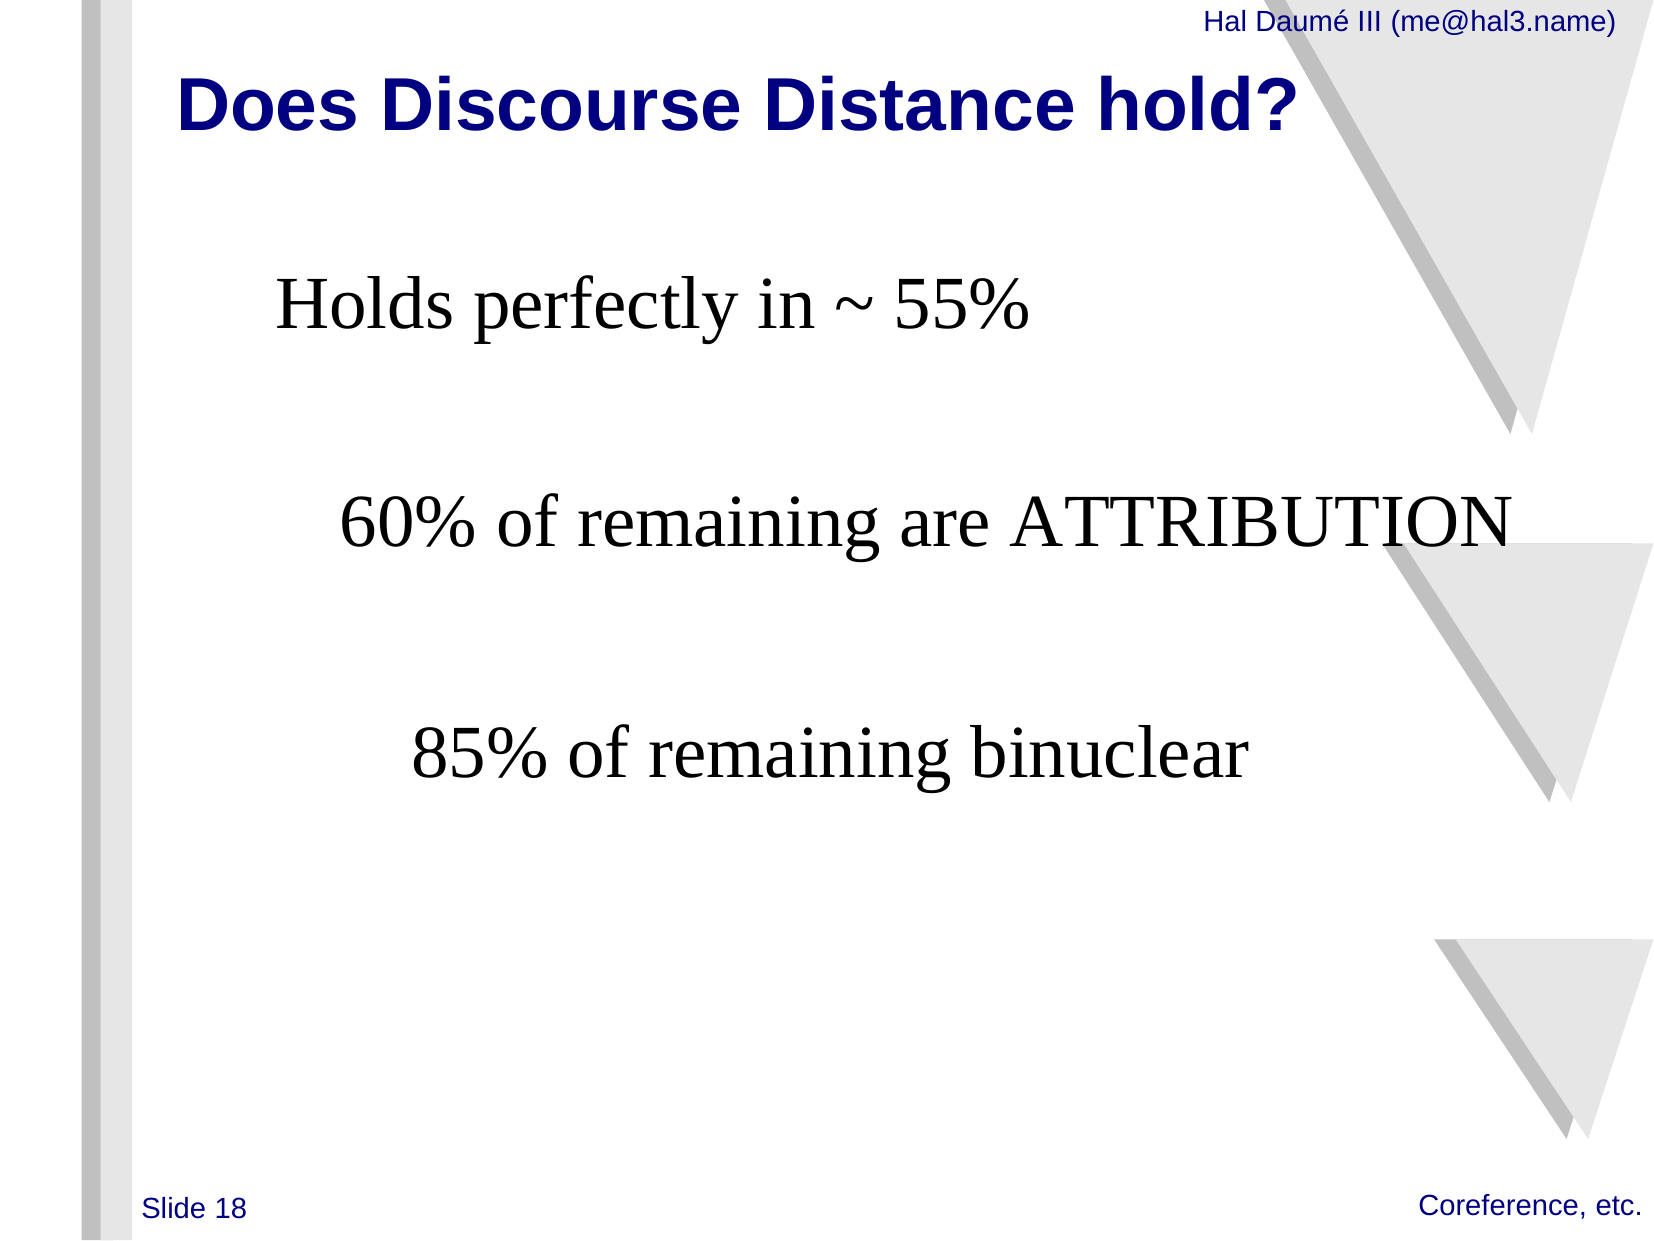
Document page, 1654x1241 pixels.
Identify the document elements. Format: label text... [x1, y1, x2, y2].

text_box 60% of remaining are ATTRIBUTION [337, 477, 1493, 567]
text_box 85% of remaining binuclear [408, 707, 1237, 797]
text_box Holds perfectly in ~ 55% [272, 258, 1021, 348]
title Does Discourse Distance hold? [176, 44, 1509, 166]
